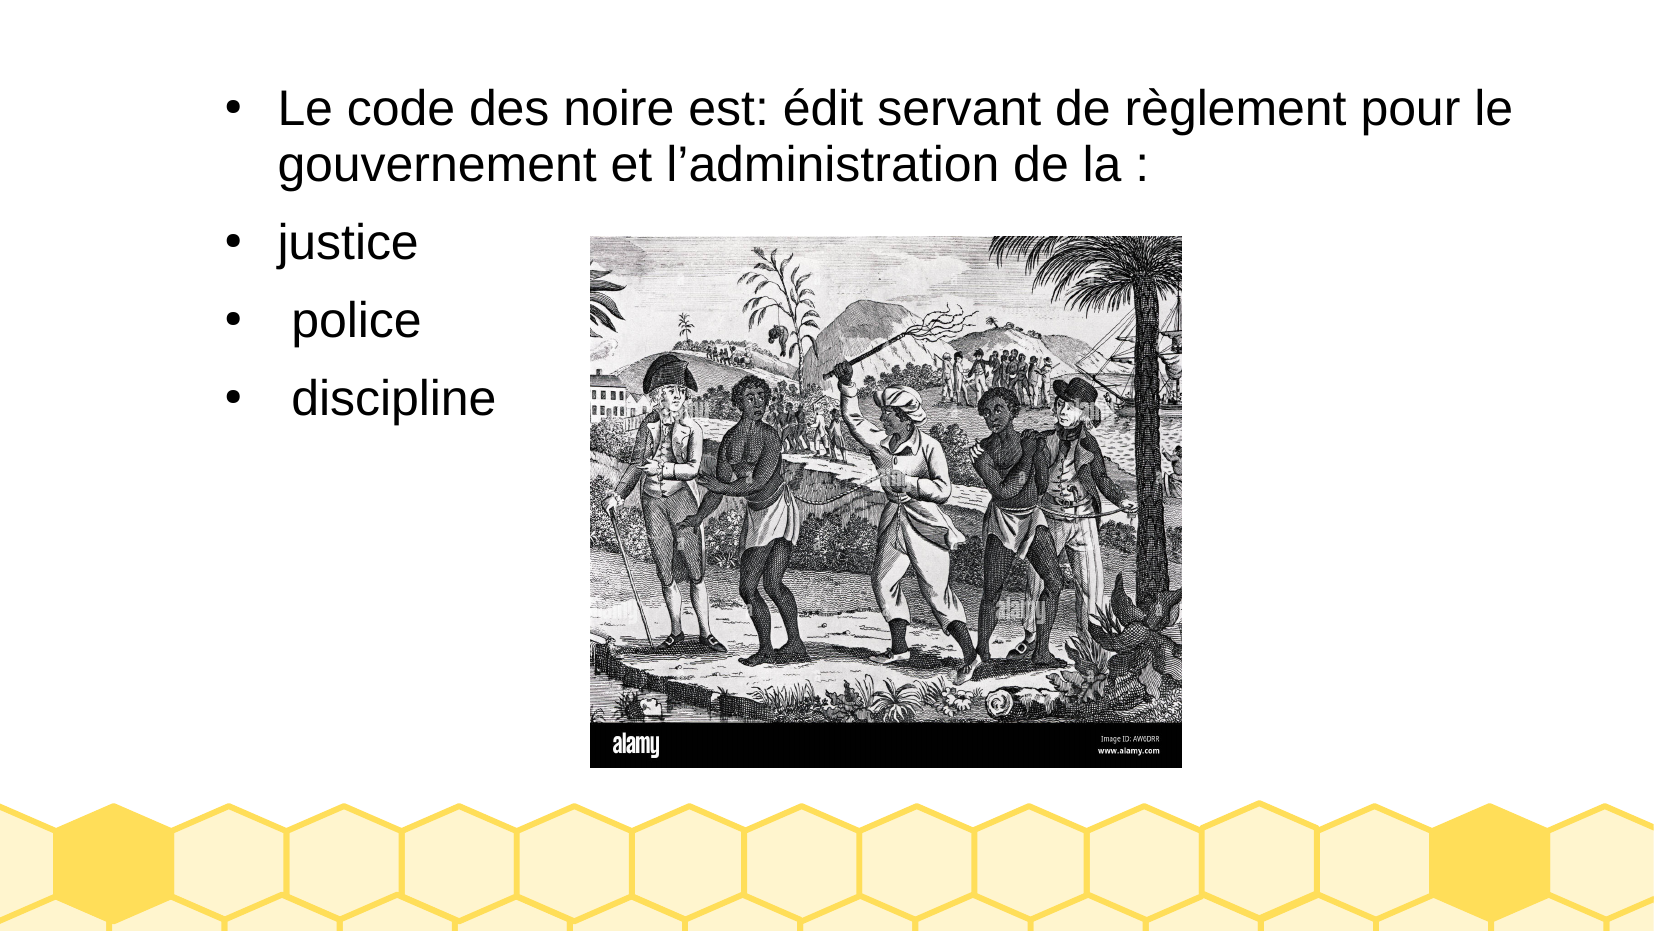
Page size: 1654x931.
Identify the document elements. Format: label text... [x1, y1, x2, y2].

picture [590, 236, 1182, 768]
list Le code des noire est: édit servant de règlement pour le gouvernement et l’administration de la : justice police discipline [206, 80, 1654, 591]
